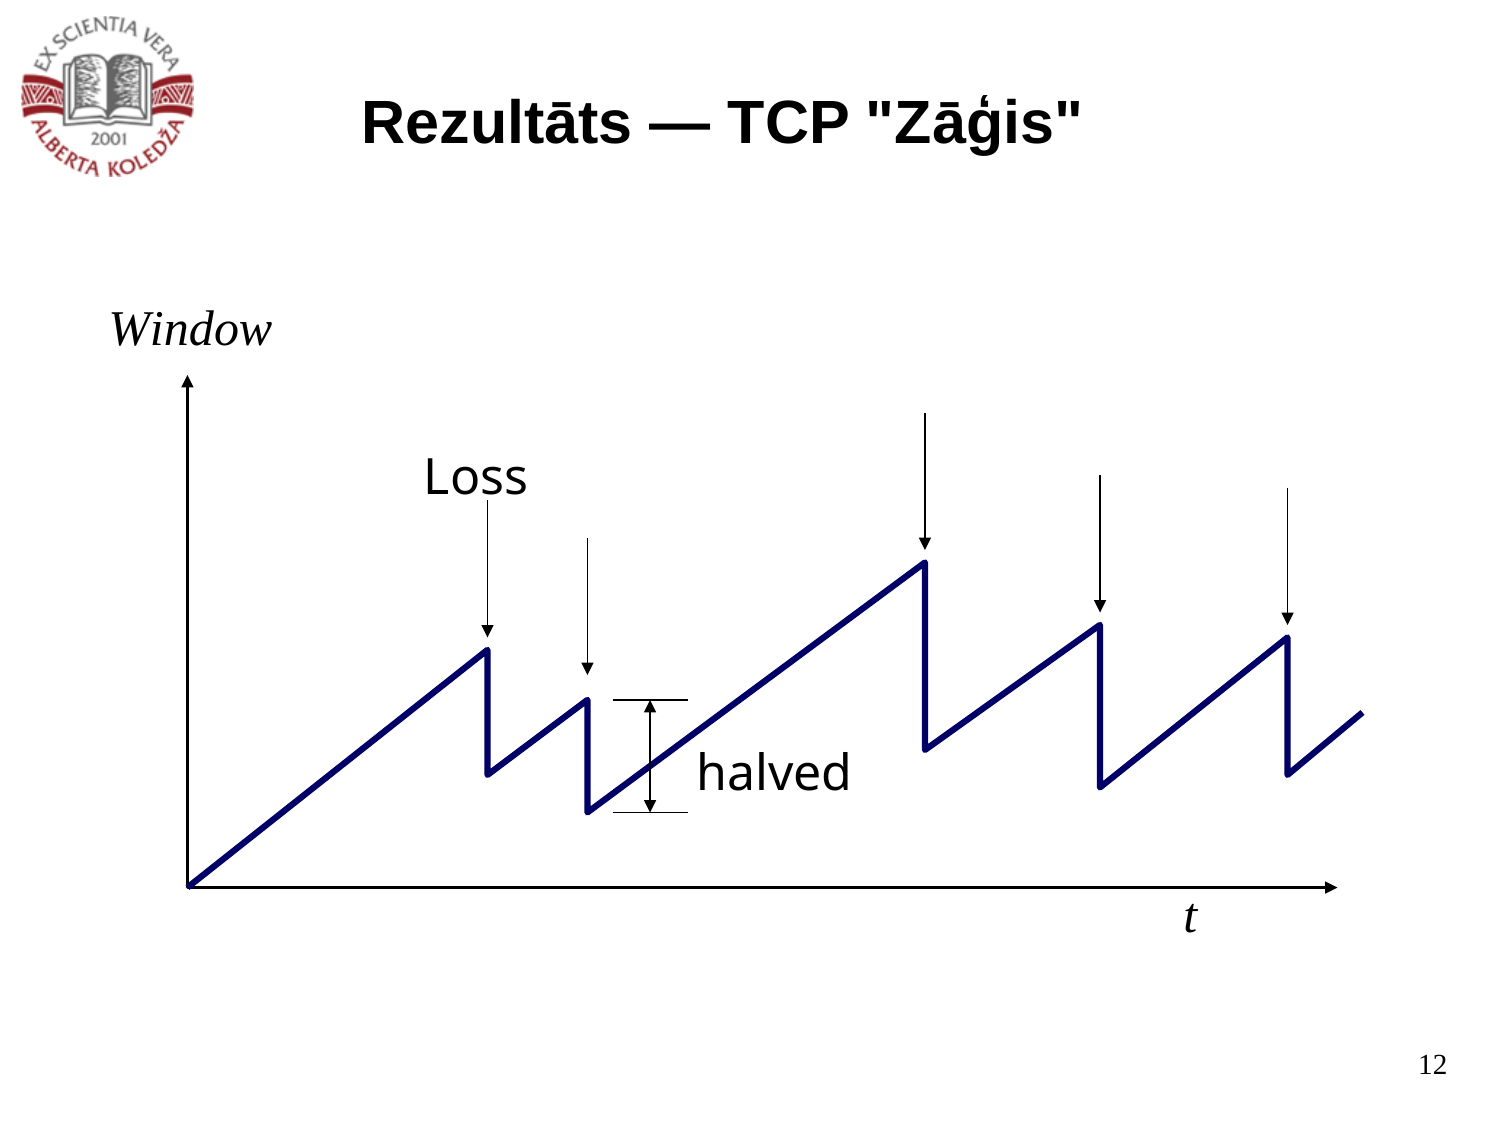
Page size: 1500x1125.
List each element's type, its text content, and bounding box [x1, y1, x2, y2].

text_box halved [681, 732, 868, 808]
title Rezultāts — TCP "Zāģis" [50, 62, 1374, 175]
text_box t [1168, 874, 1213, 951]
text_box Loss [409, 436, 544, 512]
text_box Window [93, 287, 288, 363]
text_box <skaitlis> [1312, 1037, 1463, 1101]
picture [21, 16, 194, 177]
